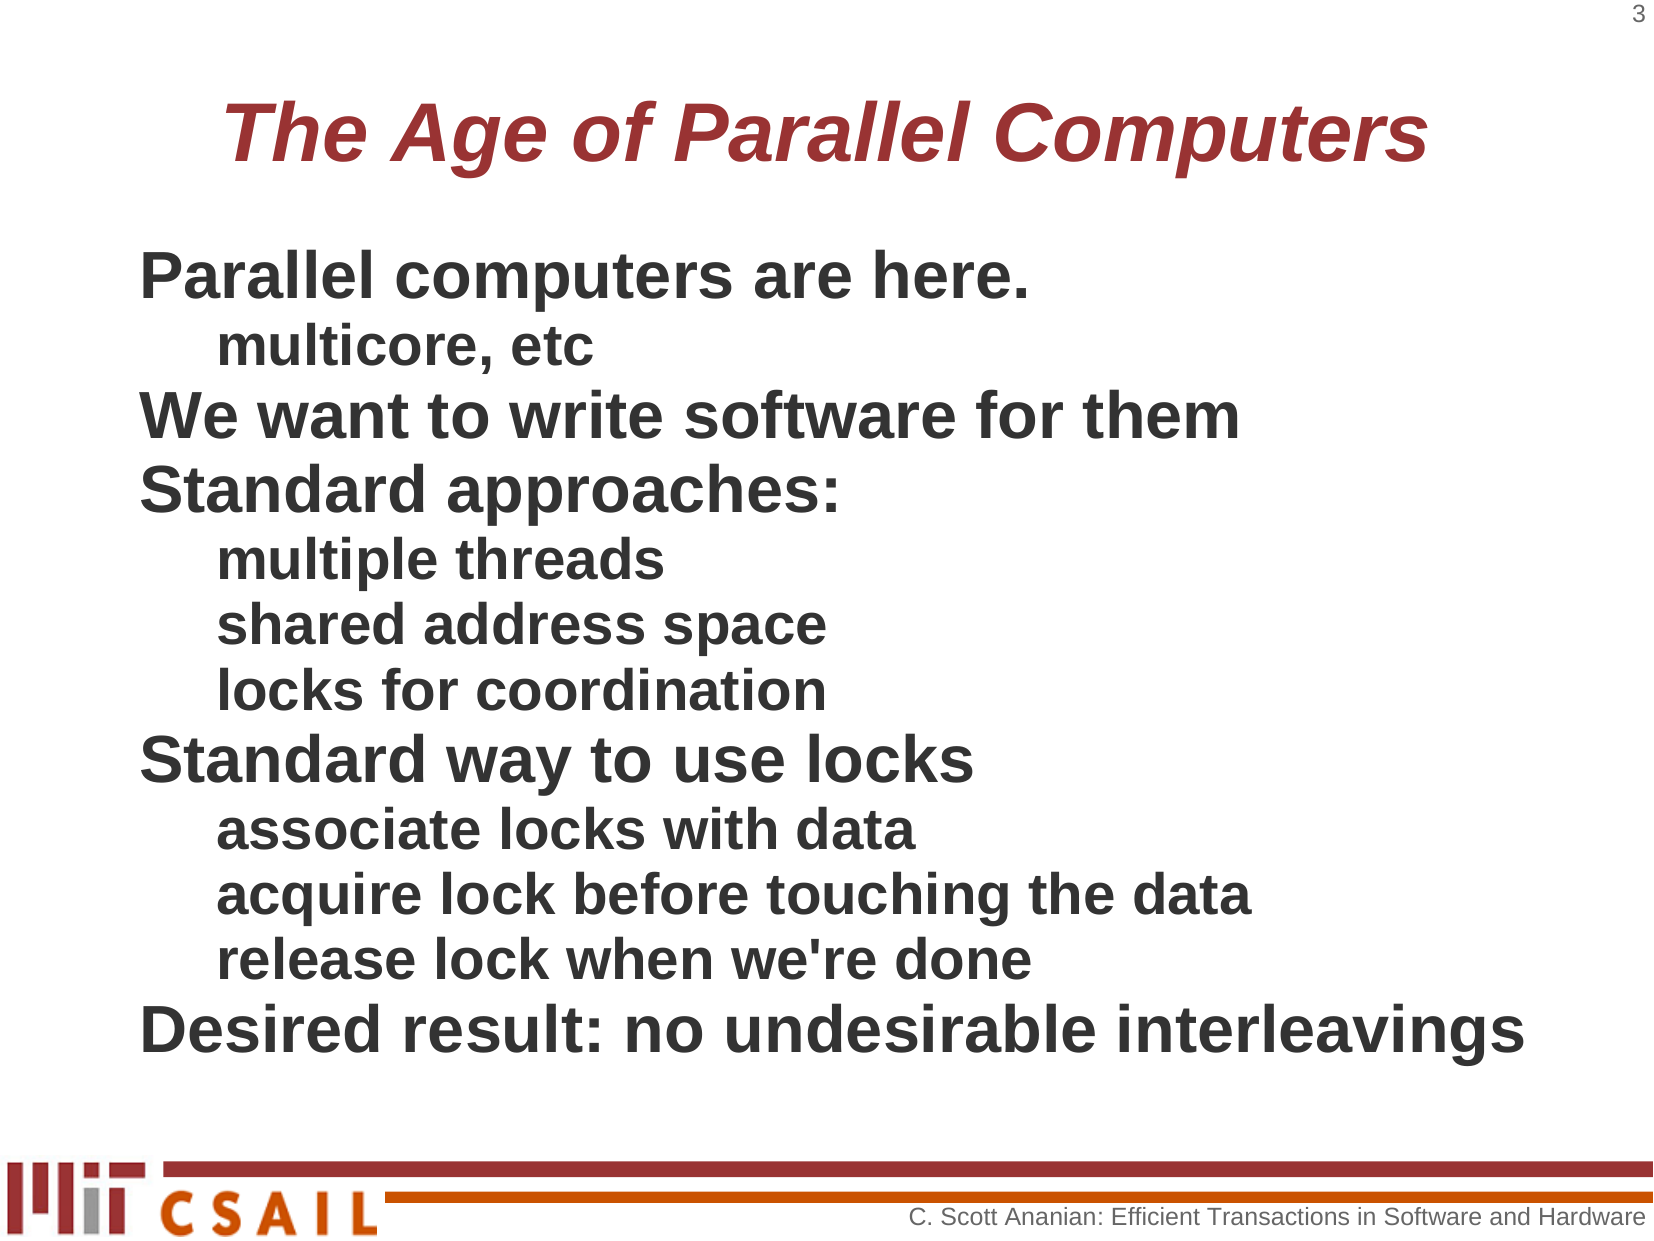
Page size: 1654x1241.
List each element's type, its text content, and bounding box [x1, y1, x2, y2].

list Parallel computers are here. multicore, etc We want to write software for them Standard approaches: multiple threads shared address space locks for coordination Standard way to use locks associate locks with data acquire lock before touching the data release lock when we're done Desired result: no undesirable interleavings [121, 237, 1561, 1142]
title The Age of Parallel Computers [52, 28, 1601, 237]
picture [0, 1155, 377, 1237]
